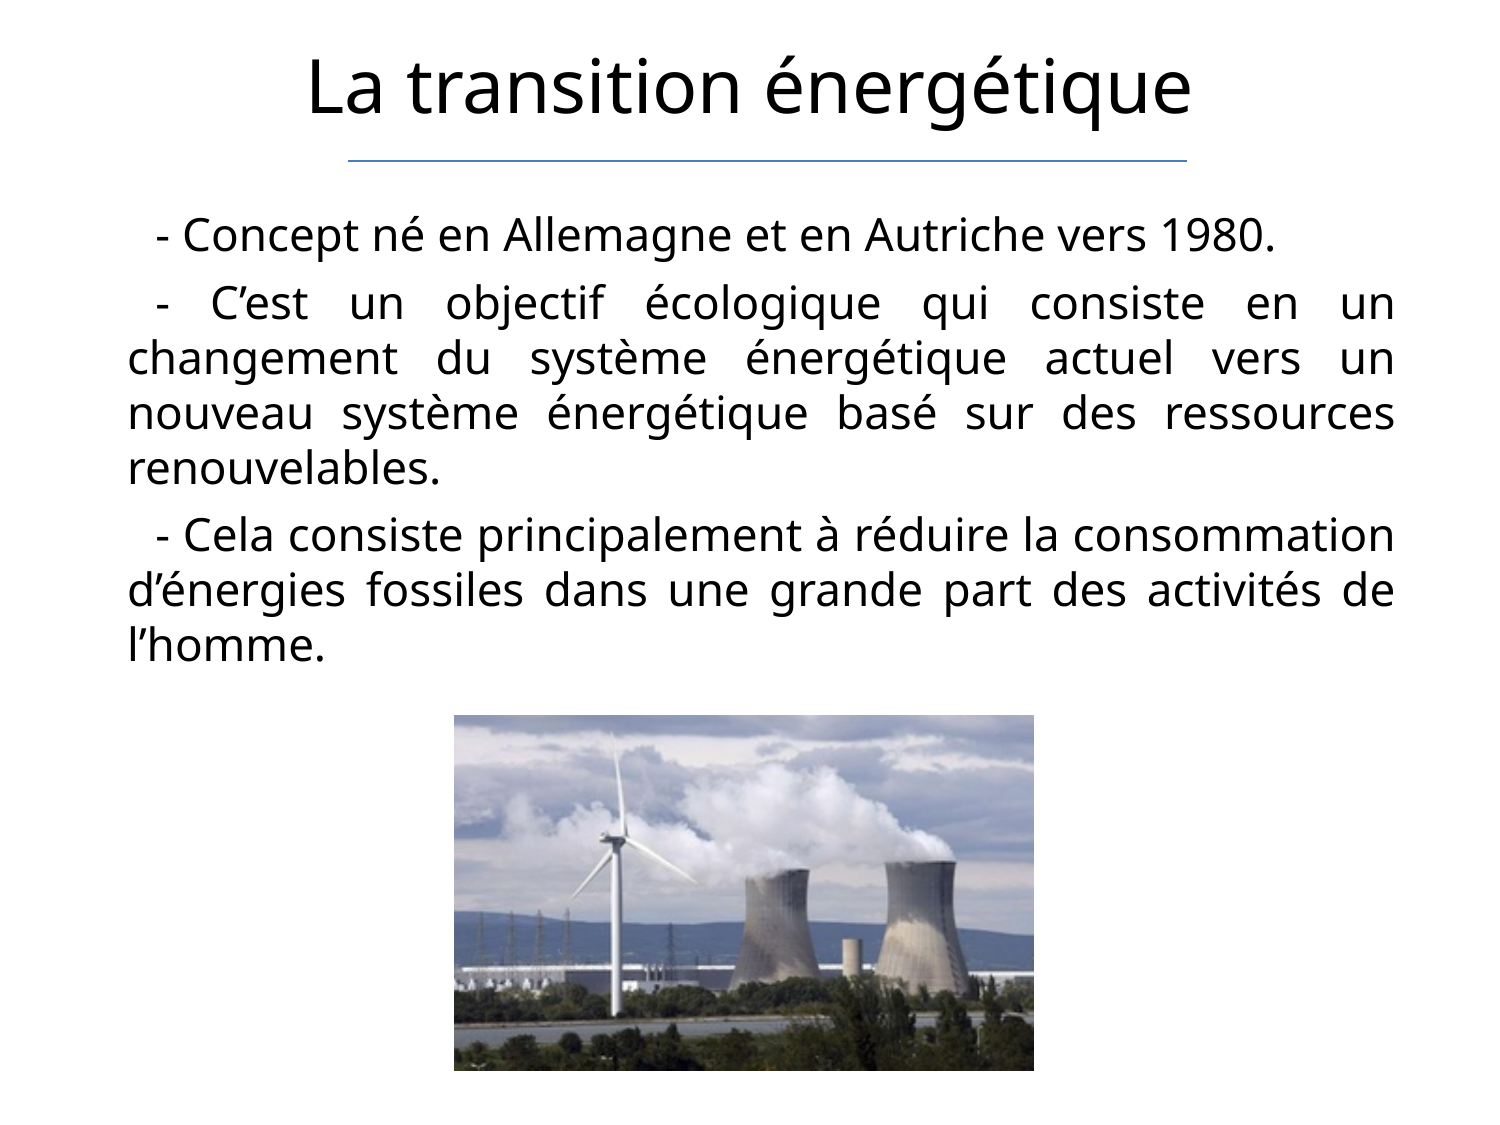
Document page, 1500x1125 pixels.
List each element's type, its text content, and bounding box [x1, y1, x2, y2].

text_box La transition énergétique [88, 30, 1412, 146]
picture [454, 715, 1034, 1071]
text_box - Concept né en Allemagne et en Autriche vers 1980. - C’est un objectif écologique qui consiste en un changement du système énergétique actuel vers un nouveau système énergétique basé sur des ressources renouvelables. - Cela consiste principalement à réduire la consommation d’énergies fossiles dans une grande part des activités de l’homme. [112, 198, 1412, 703]
